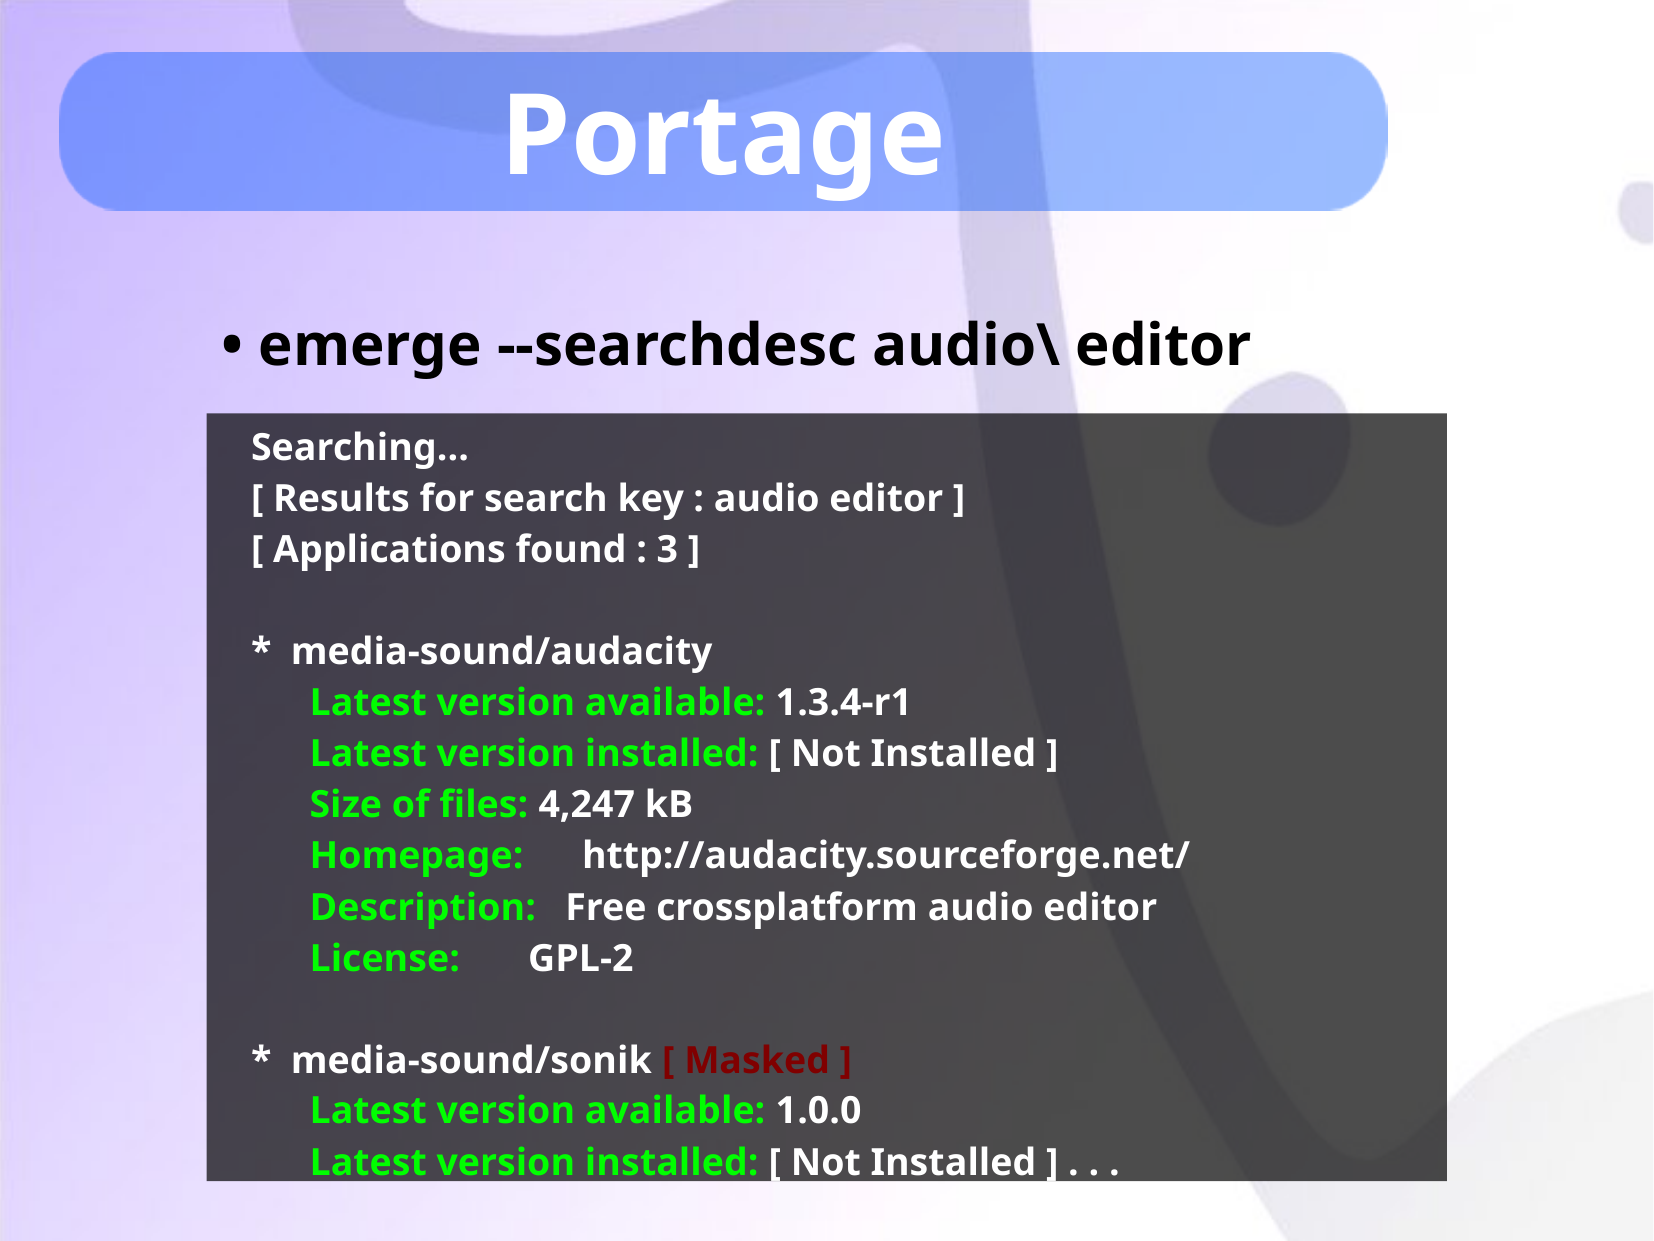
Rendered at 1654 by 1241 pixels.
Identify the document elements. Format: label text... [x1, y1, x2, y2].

picture [0, 0, 1654, 1241]
text_box [206, 413, 1447, 1182]
text_box Searching... [ Results for search key : audio editor ] [ Applications found : 3 ] * media-sound/audacity Latest version available: 1.3.4-r1 Latest version installed: [ Not Installed ] Size of files: 4,247 kB Homepage: http://audacity.sourceforge.net/ Description: Free crossplatform audio editor License: GPL-2 * media-sound/sonik [ Masked ] Latest version available: 1.0.0 Latest version installed: [ Not Installed ] . . . [236, 413, 1418, 1171]
text_box • emerge --searchdesc audio\ editor [206, 295, 1388, 388]
